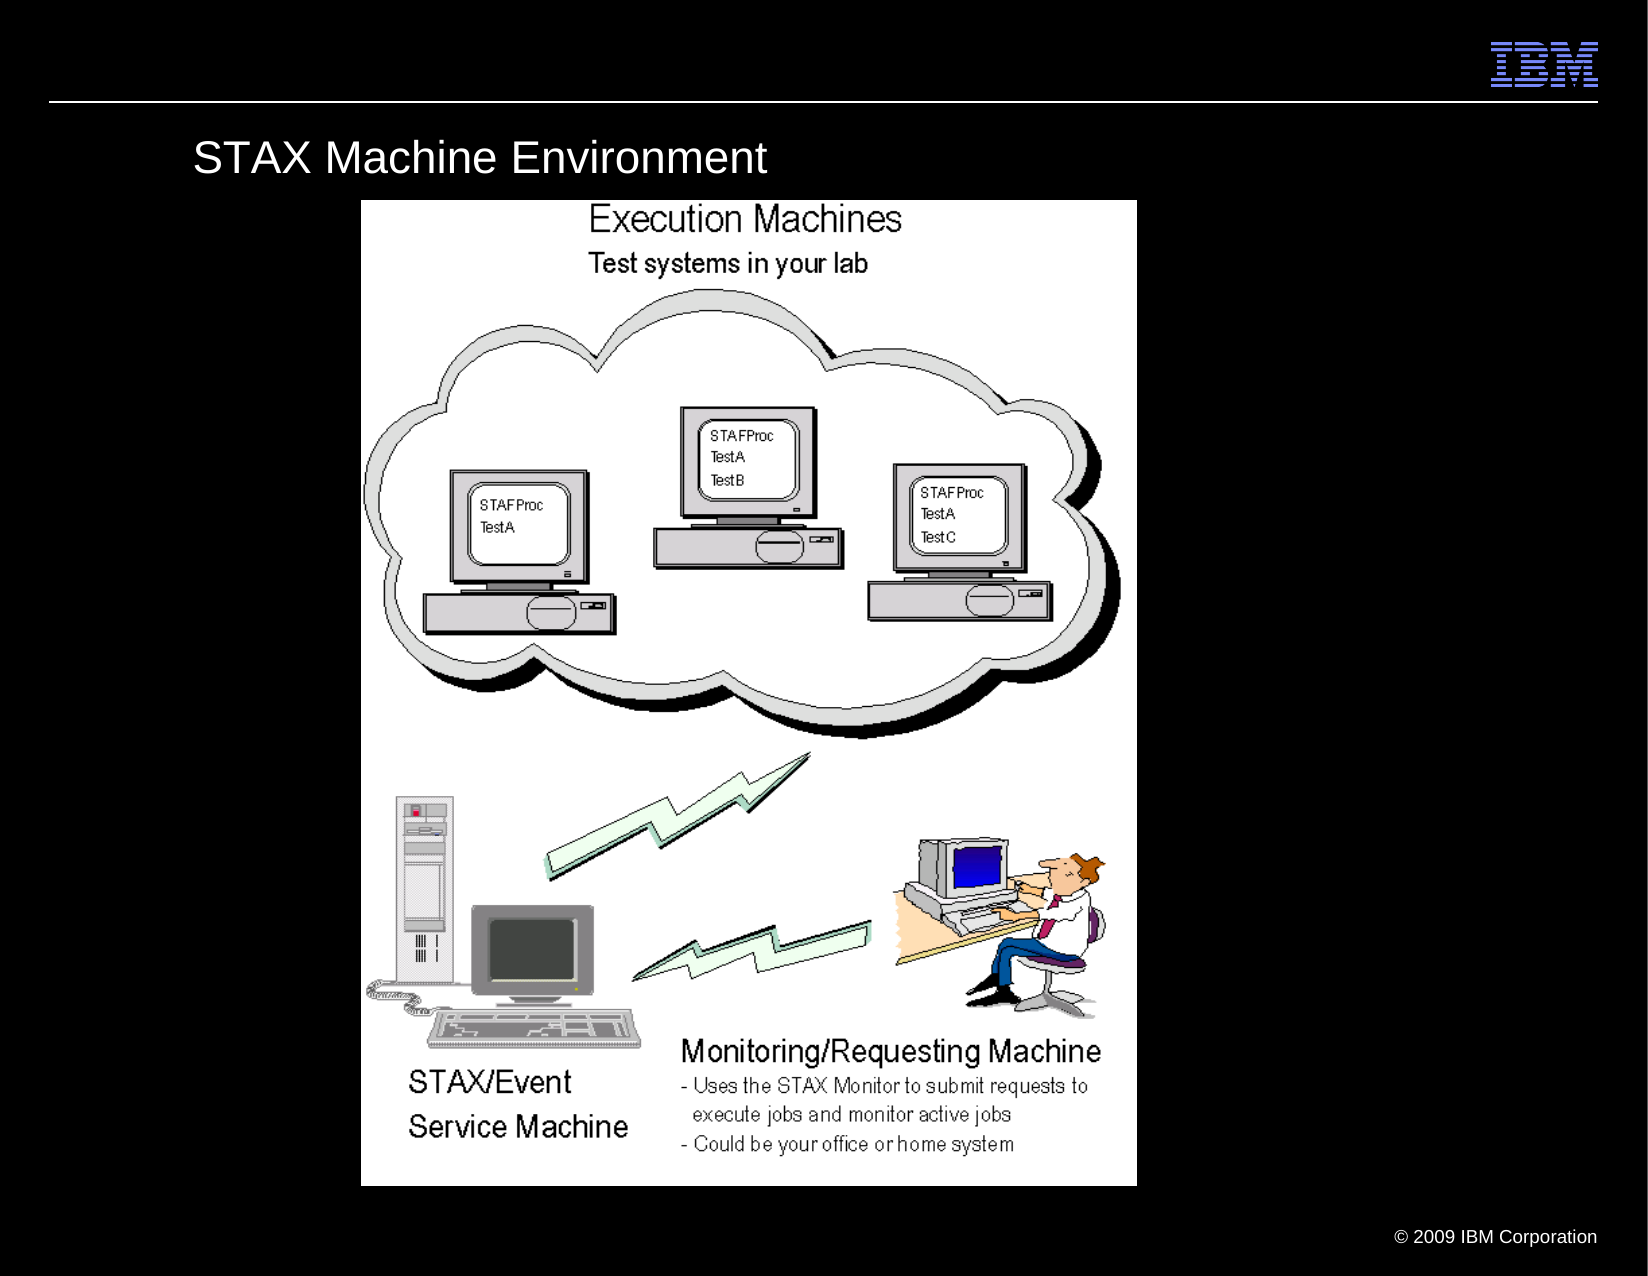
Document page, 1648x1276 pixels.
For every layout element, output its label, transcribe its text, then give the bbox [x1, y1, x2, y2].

title STAX Machine Environment [175, 125, 1648, 219]
picture [1491, 42, 1598, 87]
picture [361, 200, 1137, 1186]
